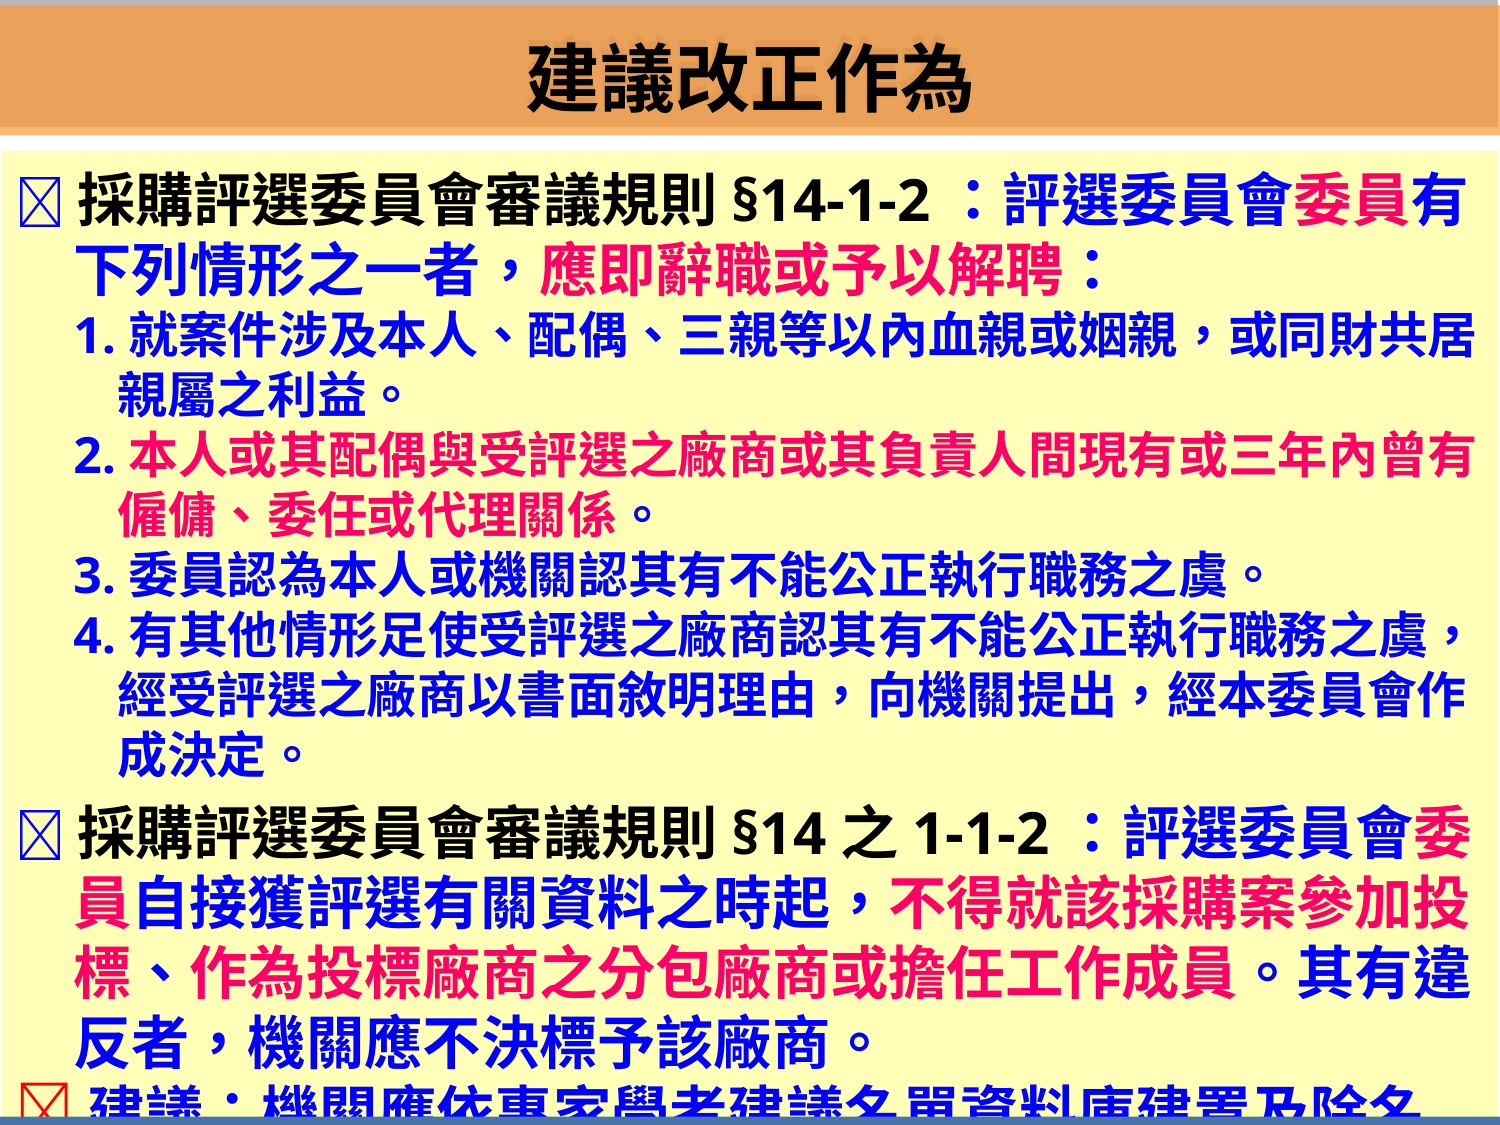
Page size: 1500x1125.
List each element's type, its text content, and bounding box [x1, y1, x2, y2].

text_box 採購評選委員會審議規則§14-1-2：評選委員會委員有下列情形之一者，應即辭職或予以解聘： 1.就案件涉及本人、配偶、三親等以內血親或姻親，或同財共居親屬之利益。 2.本人或其配偶與受評選之廠商或其負責人間現有或三年內曾有僱傭、委任或代理關係。 3.委員認為本人或機關認其有不能公正執行職務之虞。 4.有其他情形足使受評選之廠商認其有不能公正執行職務之虞，經受評選之廠商以書面敘明理由，向機關提出，經本委員會作成決定。 採購評選委員會審議規則§14之1-1-2：評選委員會委員自接獲評選有關資料之時起，不得就該採購案參加投標、作為投標廠商之分包廠商或擔任工作成員。其有違反者，機關應不決標予該廠商。 建議：機關應依專家學者建議名單資料庫建置及除名作業要點§7規定，檢具具體事證，提送工程會予以除名。 [0, 148, 1500, 1116]
text_box 建議改正作為 [0, 5, 1500, 136]
text_box [0, 1116, 1500, 1125]
